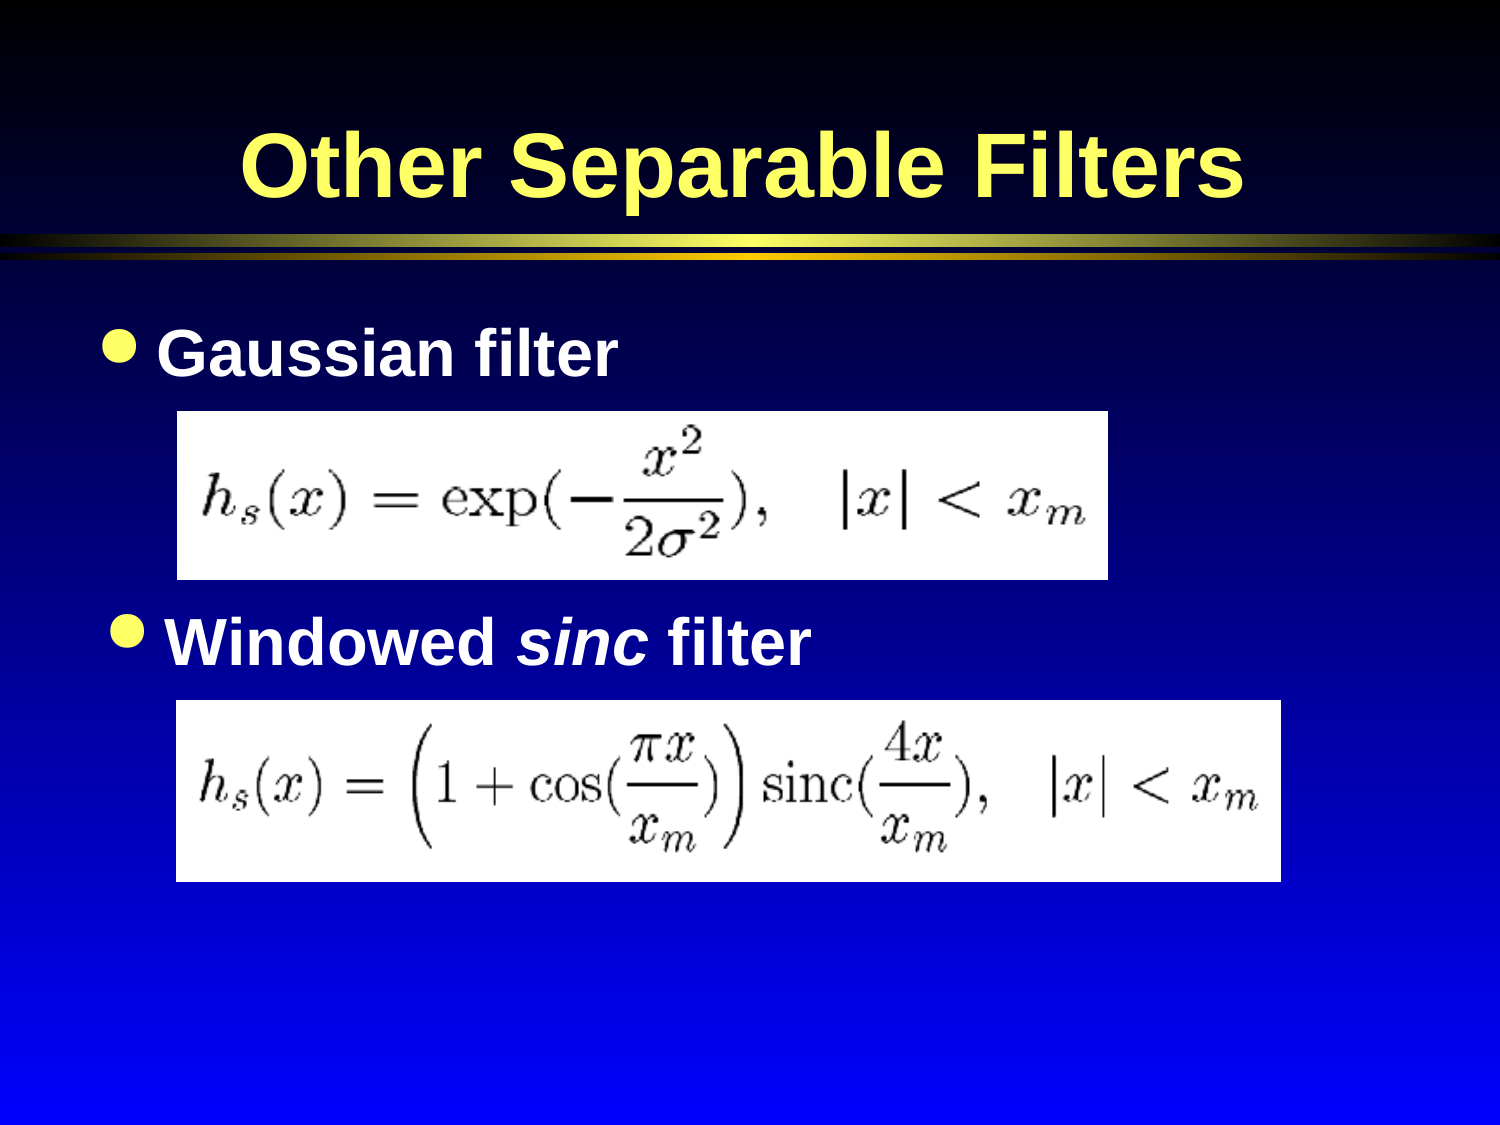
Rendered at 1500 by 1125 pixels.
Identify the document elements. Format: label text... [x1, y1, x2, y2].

text_box Windowed sinc filter [92, 590, 1381, 708]
picture [177, 411, 1108, 580]
picture [176, 708, 1281, 882]
title Other Separable Filters [99, 37, 1388, 225]
list Gaussian filter [85, 308, 1373, 426]
